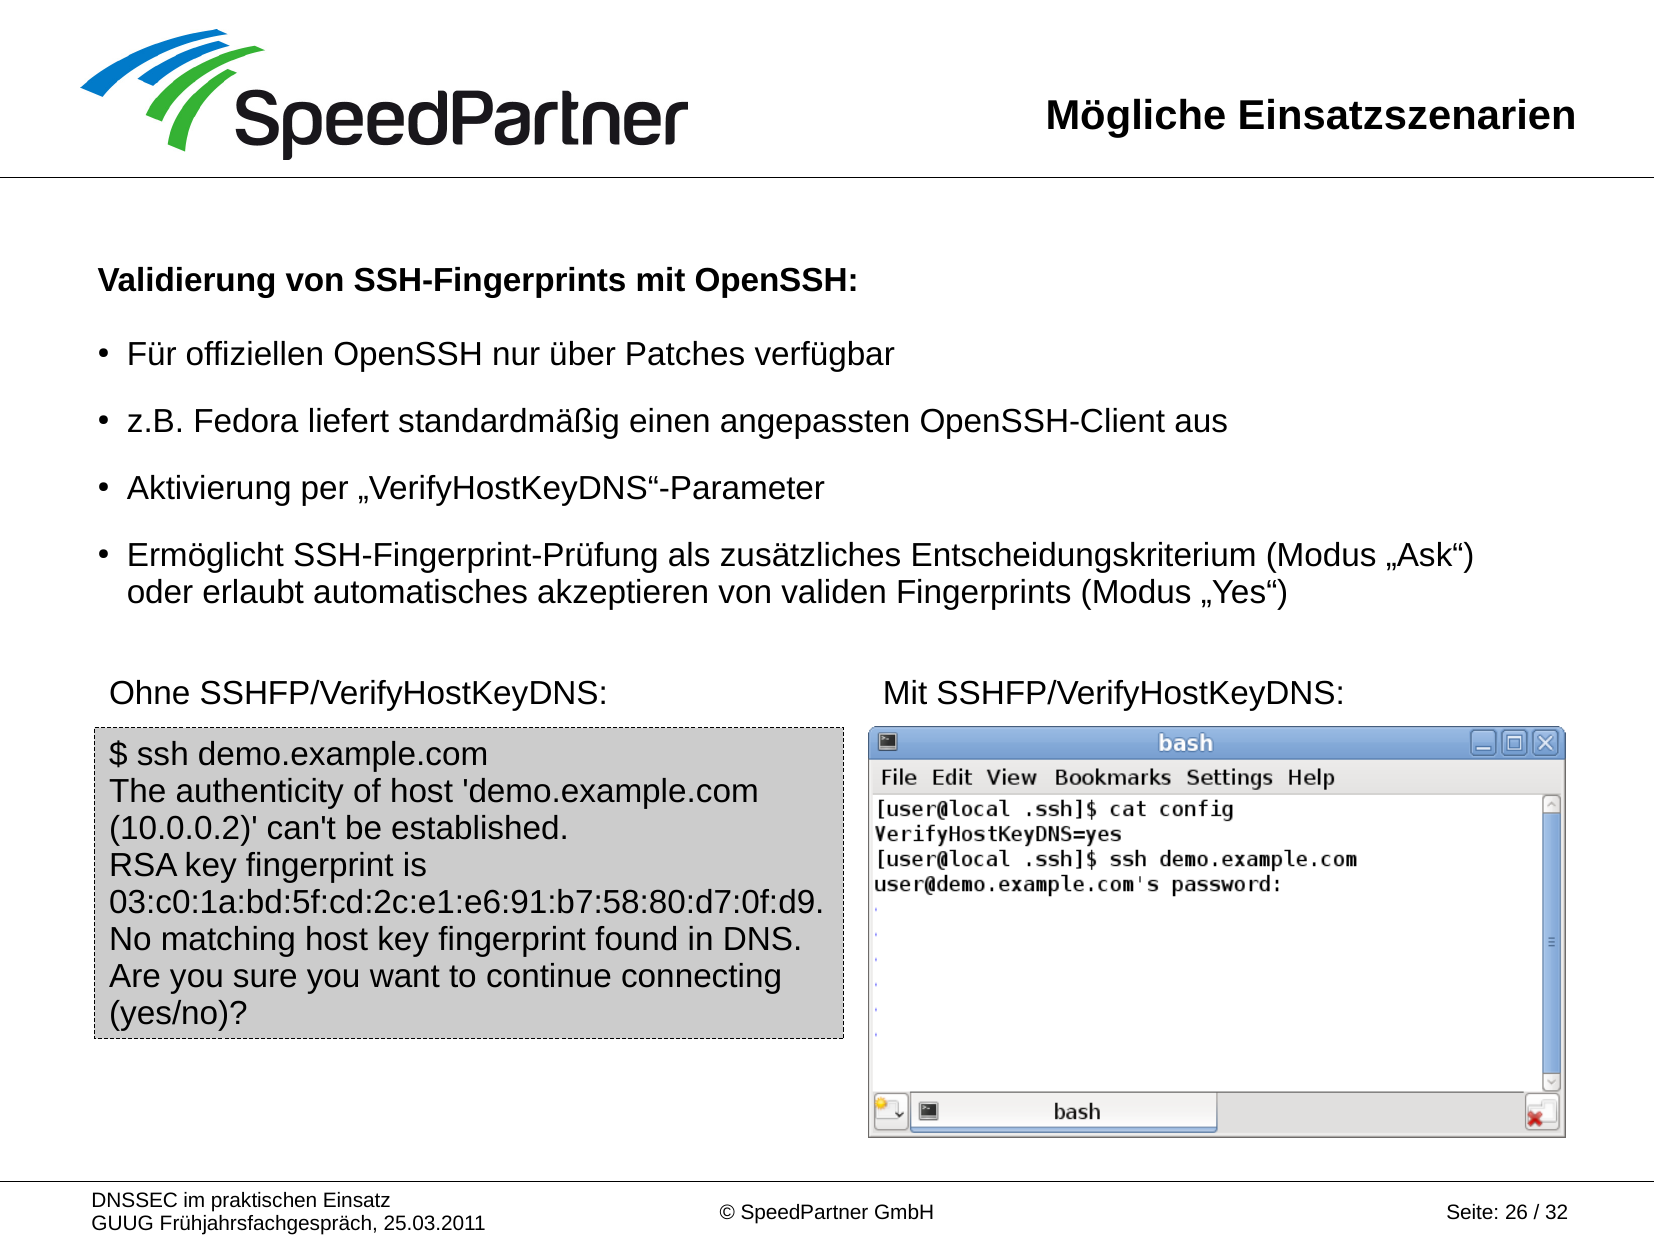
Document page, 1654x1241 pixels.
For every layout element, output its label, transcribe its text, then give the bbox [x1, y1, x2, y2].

text_box Mit SSHFP/VerifyHostKeyDNS: [868, 667, 1636, 720]
text_box Ohne SSHFP/VerifyHostKeyDNS: [94, 667, 863, 720]
text_box $ ssh demo.example.com The authenticity of host 'demo.example.com (10.0.0.2)' can't be established. RSA key fingerprint is 03:c0:1a:bd:5f:cd:2c:e1:e6:91:b7:58:80:d7:0f:d9. No matching host key fingerprint found in DNS. Are you sure you want to continue connecting (yes/no)? [94, 727, 844, 1039]
title Mögliche Einsatzszenarien [590, 70, 1577, 160]
picture [80, 29, 688, 160]
picture [868, 726, 1566, 1138]
text_box Validierung von SSH-Fingerprints mit OpenSSH: Für offiziellen OpenSSH nur über Patches verfügbar z.B. Fedora liefert standardmäßig einen angepassten OpenSSH-Client aus Aktivierung per „VerifyHostKeyDNS“-Parameter Ermöglicht SSH-Fingerprint-Prüfung als zusätzliches Entscheidungskriterium (Modus „Ask“) oder erlaubt automatisches akzeptieren von validen Fingerprints (Modus „Yes“) [82, 253, 1565, 1151]
